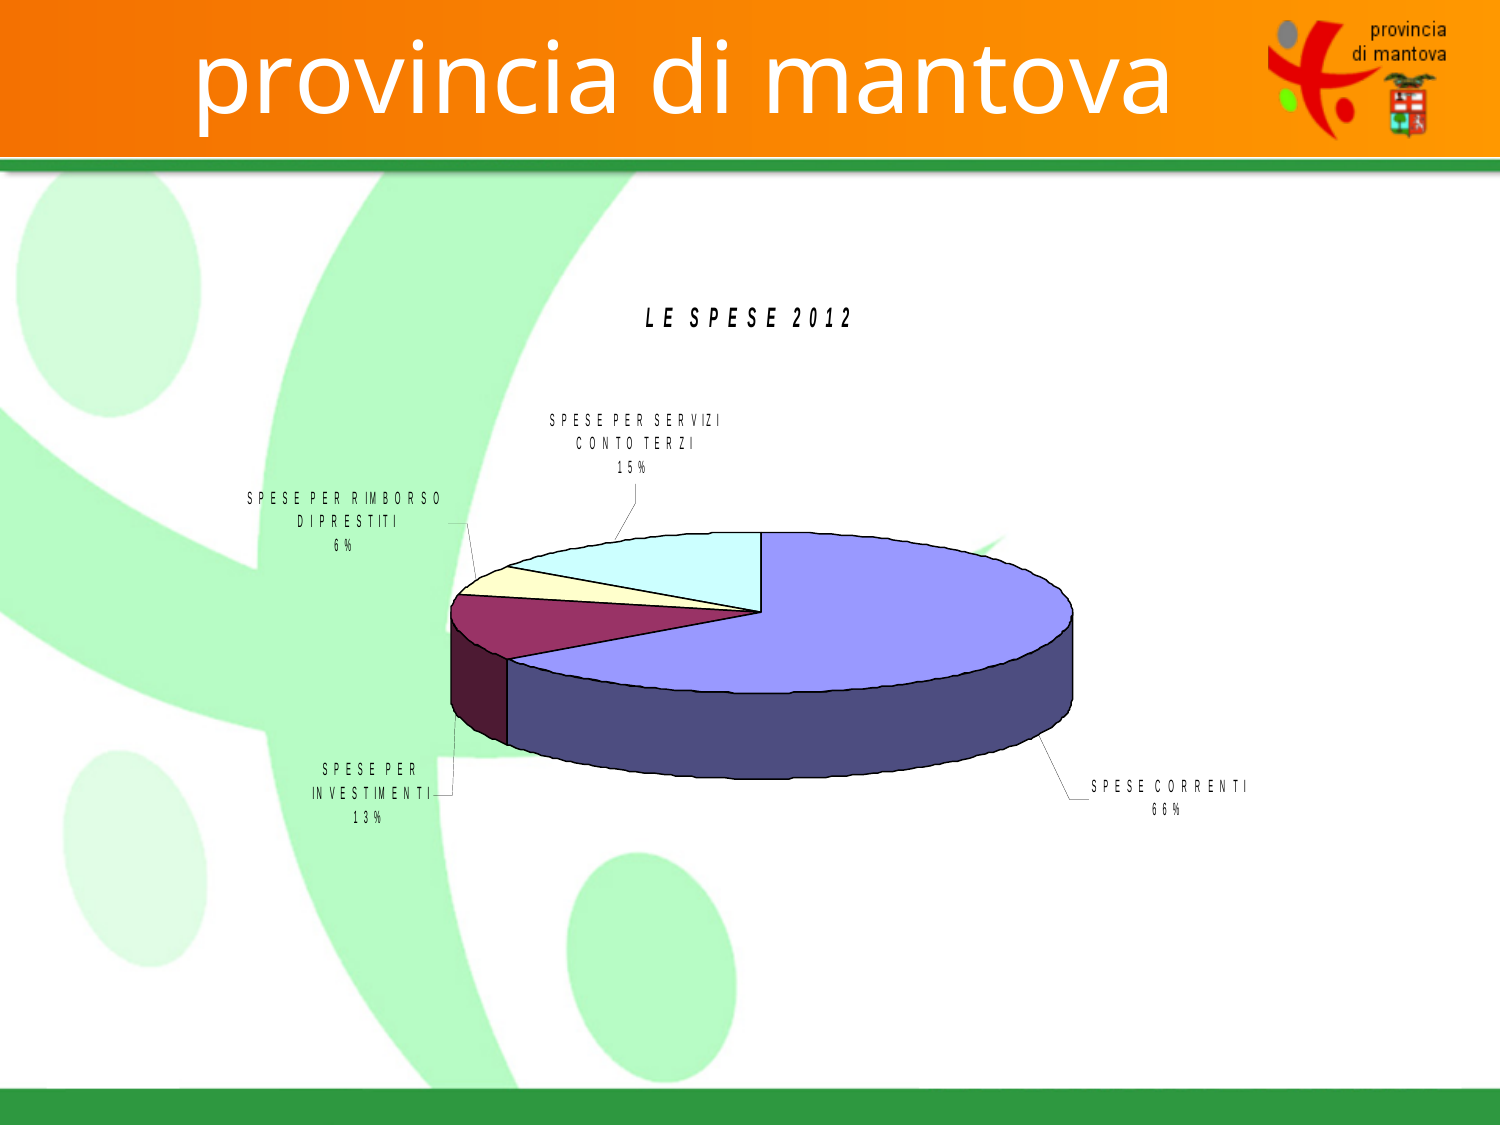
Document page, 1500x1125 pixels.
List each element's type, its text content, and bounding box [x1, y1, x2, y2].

text_box provincia di mantova [176, 5, 1205, 142]
picture [0, 157, 1500, 1125]
picture [1267, 15, 1452, 142]
